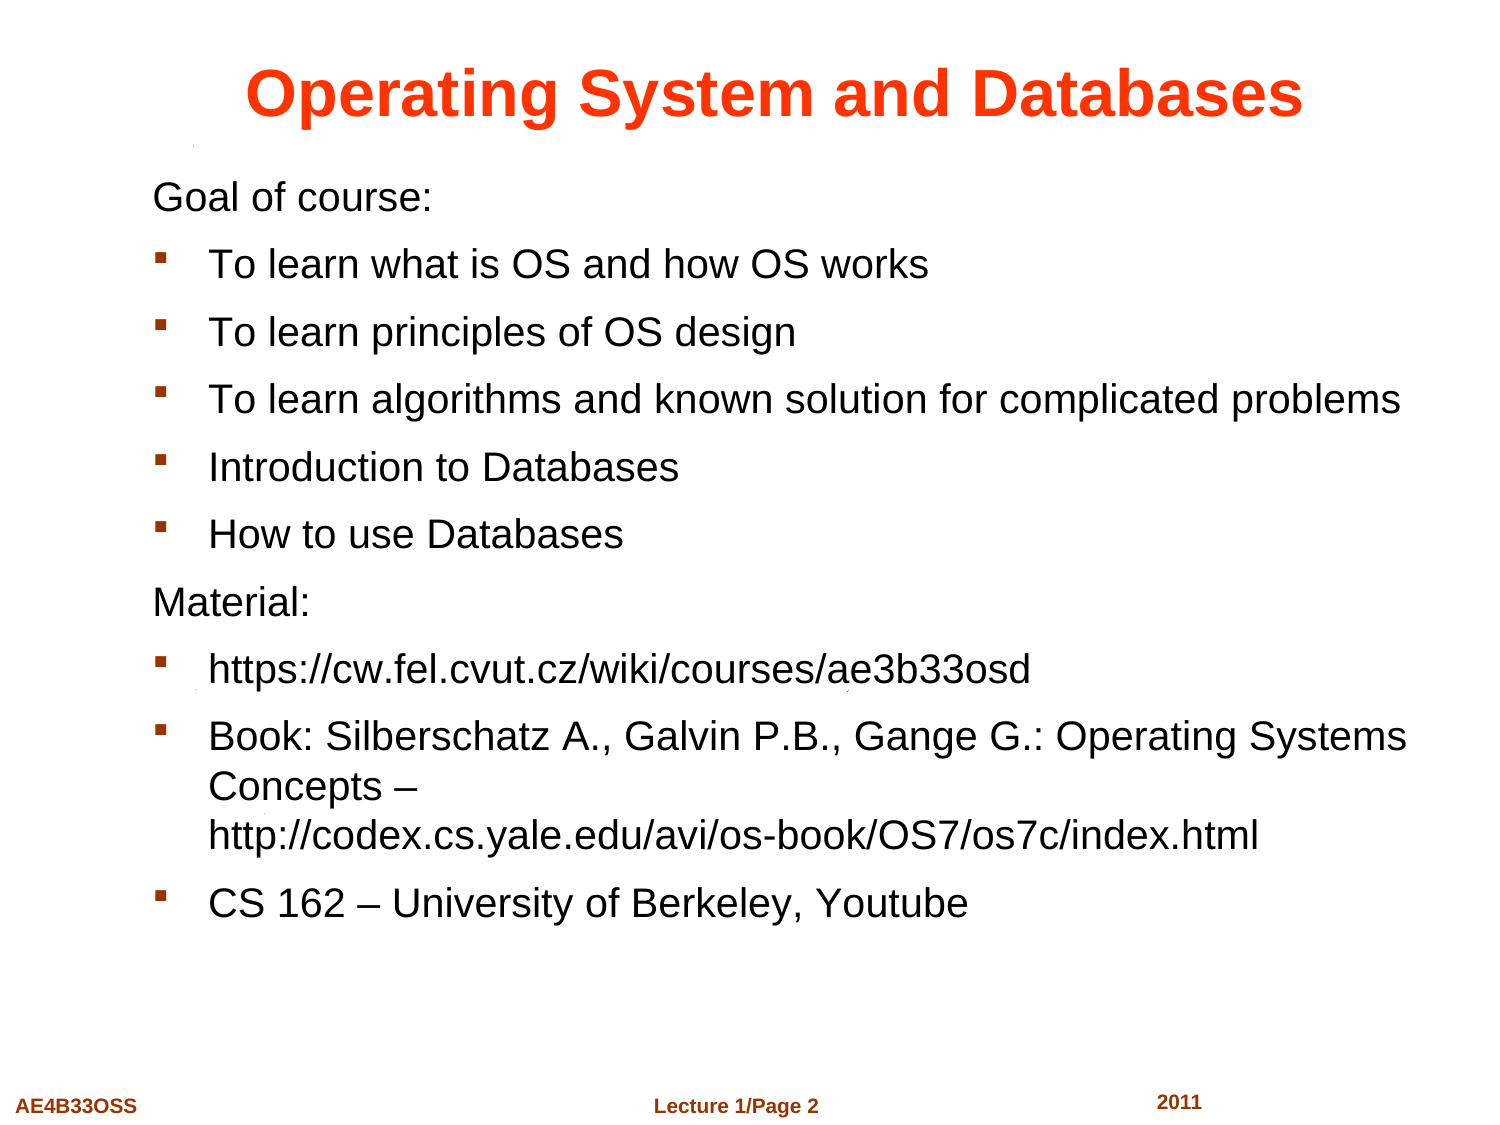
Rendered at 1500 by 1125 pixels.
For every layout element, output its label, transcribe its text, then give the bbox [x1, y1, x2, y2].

list Goal of course: To learn what is OS and how OS works To learn principles of OS design To learn algorithms and known solution for complicated problems Introduction to Databases How to use Databases Material: https://cw.fel.cvut.cz/wiki/courses/ae3b33osd Book: Silberschatz A., Galvin P.B., Gange G.: Operating Systems Concepts – http://codex.cs.yale.edu/avi/os-book/OS7/os7c/index.html CS 162 – University of Berkeley, Youtube [137, 162, 1427, 992]
title Operating System and Databases [112, 37, 1438, 138]
